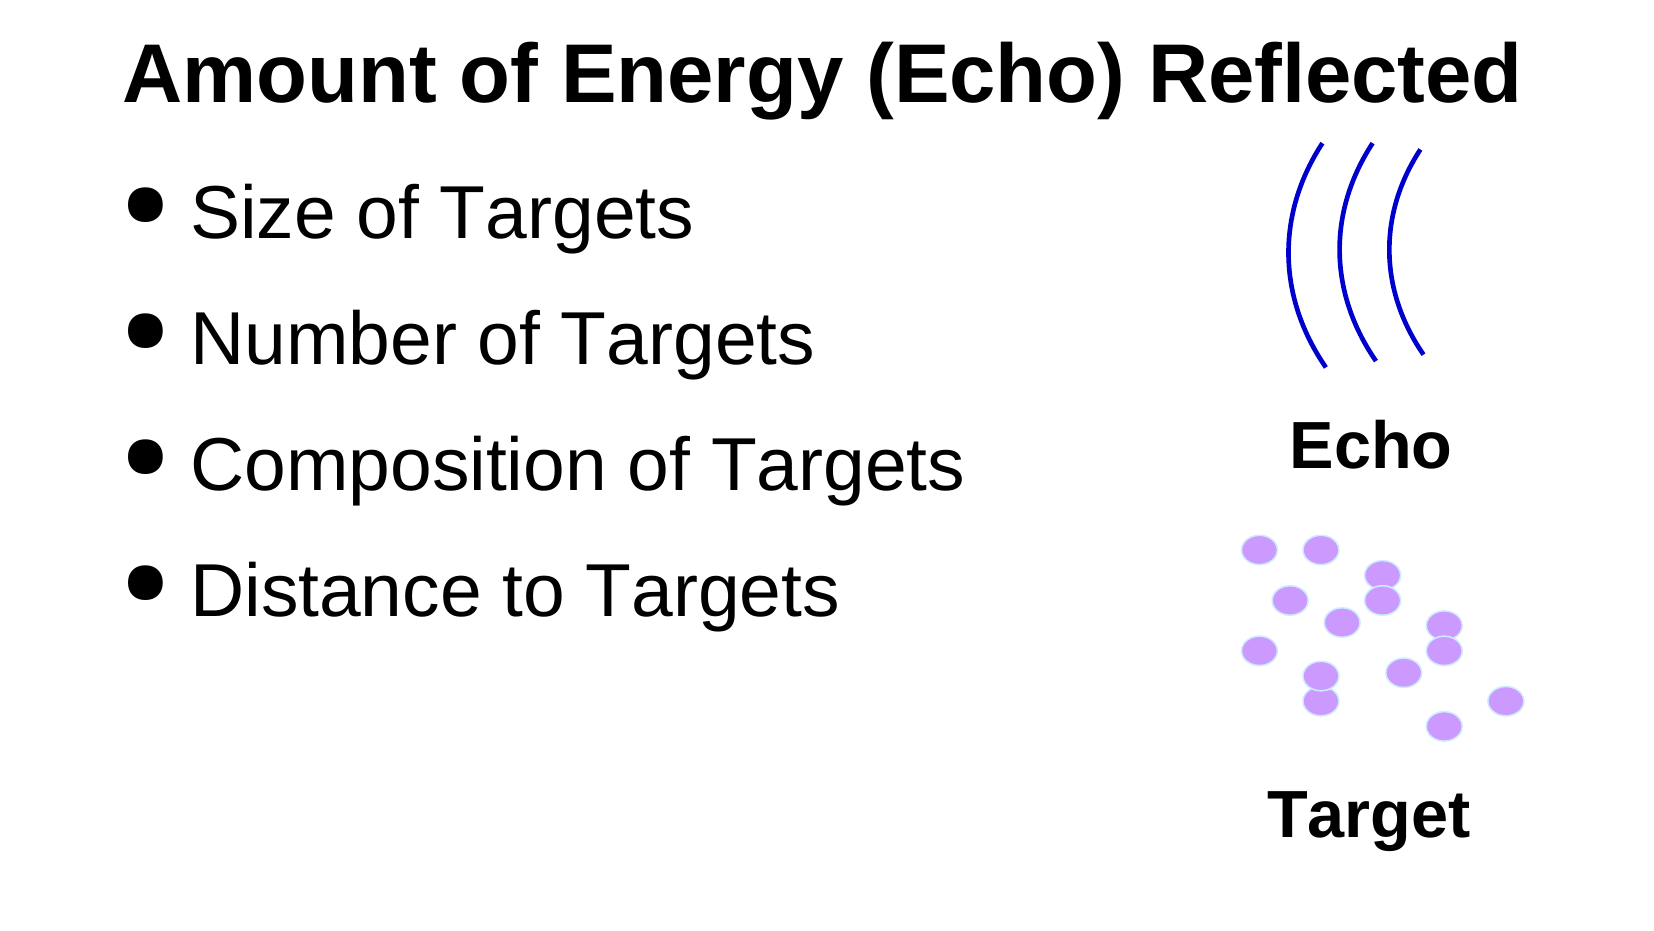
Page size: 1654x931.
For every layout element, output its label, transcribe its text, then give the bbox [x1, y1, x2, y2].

text_box [1302, 535, 1339, 565]
text_box [1385, 658, 1422, 688]
title Amount of Energy (Echo) Reflected [0, 5, 1651, 133]
text_box Target [1211, 763, 1527, 859]
text_box [1426, 610, 1463, 666]
text_box [1426, 711, 1463, 742]
text_box [1241, 636, 1278, 666]
text_box [1272, 585, 1309, 616]
text_box [1487, 686, 1524, 716]
text_box [1324, 607, 1361, 638]
text_box [1302, 661, 1339, 716]
text_box Echo [1213, 393, 1529, 490]
text_box [1241, 535, 1278, 565]
text_box Size of Targets Number of Targets Composition of Targets Distance to Targets [11, 155, 1076, 639]
text_box [1364, 560, 1401, 616]
